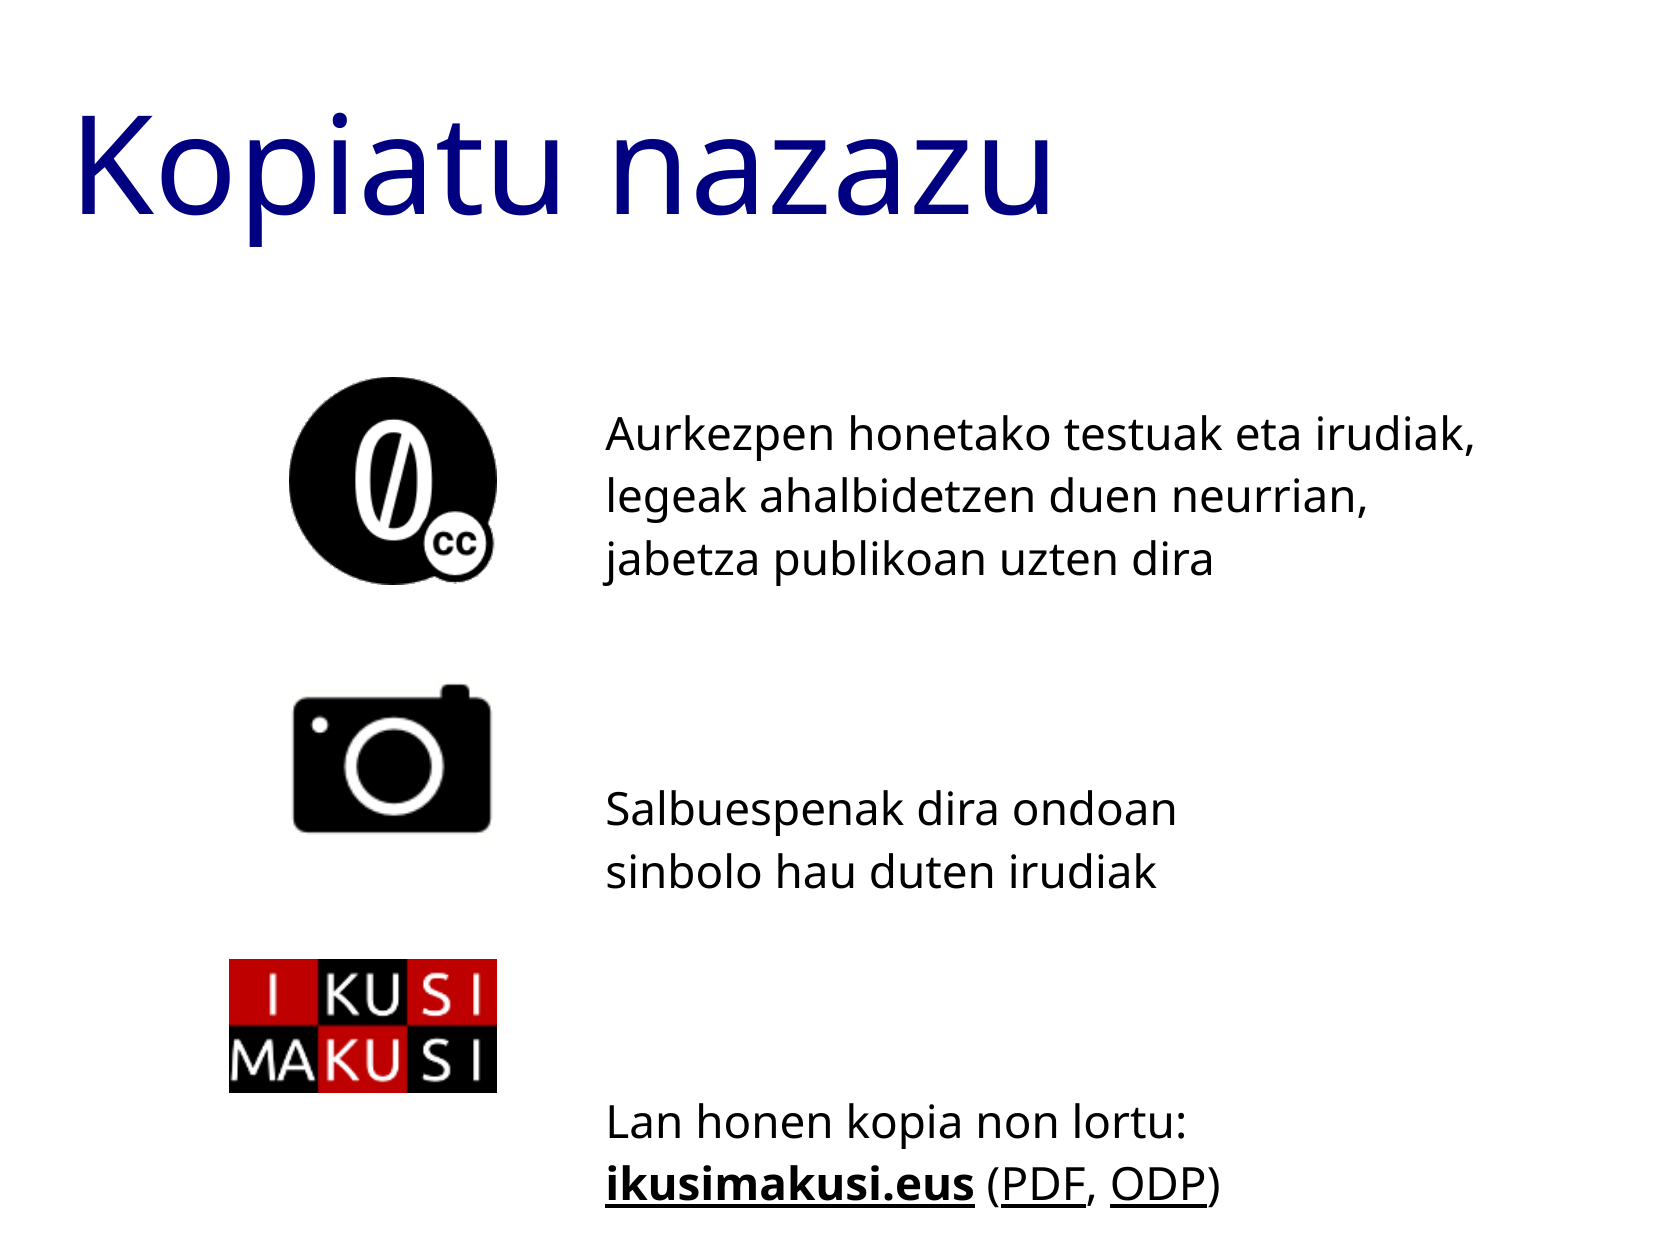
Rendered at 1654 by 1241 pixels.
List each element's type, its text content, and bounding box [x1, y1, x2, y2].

picture [289, 377, 497, 585]
picture [288, 679, 497, 839]
picture [229, 959, 497, 1093]
text_box Kopiatu nazazu [55, 60, 1233, 237]
text_box Aurkezpen honetako testuak eta irudiak, legeak ahalbidetzen duen neurrian, jabetza publikoan uzten dira Salbuespenak dira ondoan sinbolo hau duten irudiak Lan honen kopia non lortu: ikusimakusi.eus (PDF, ODP) [590, 393, 1565, 1079]
